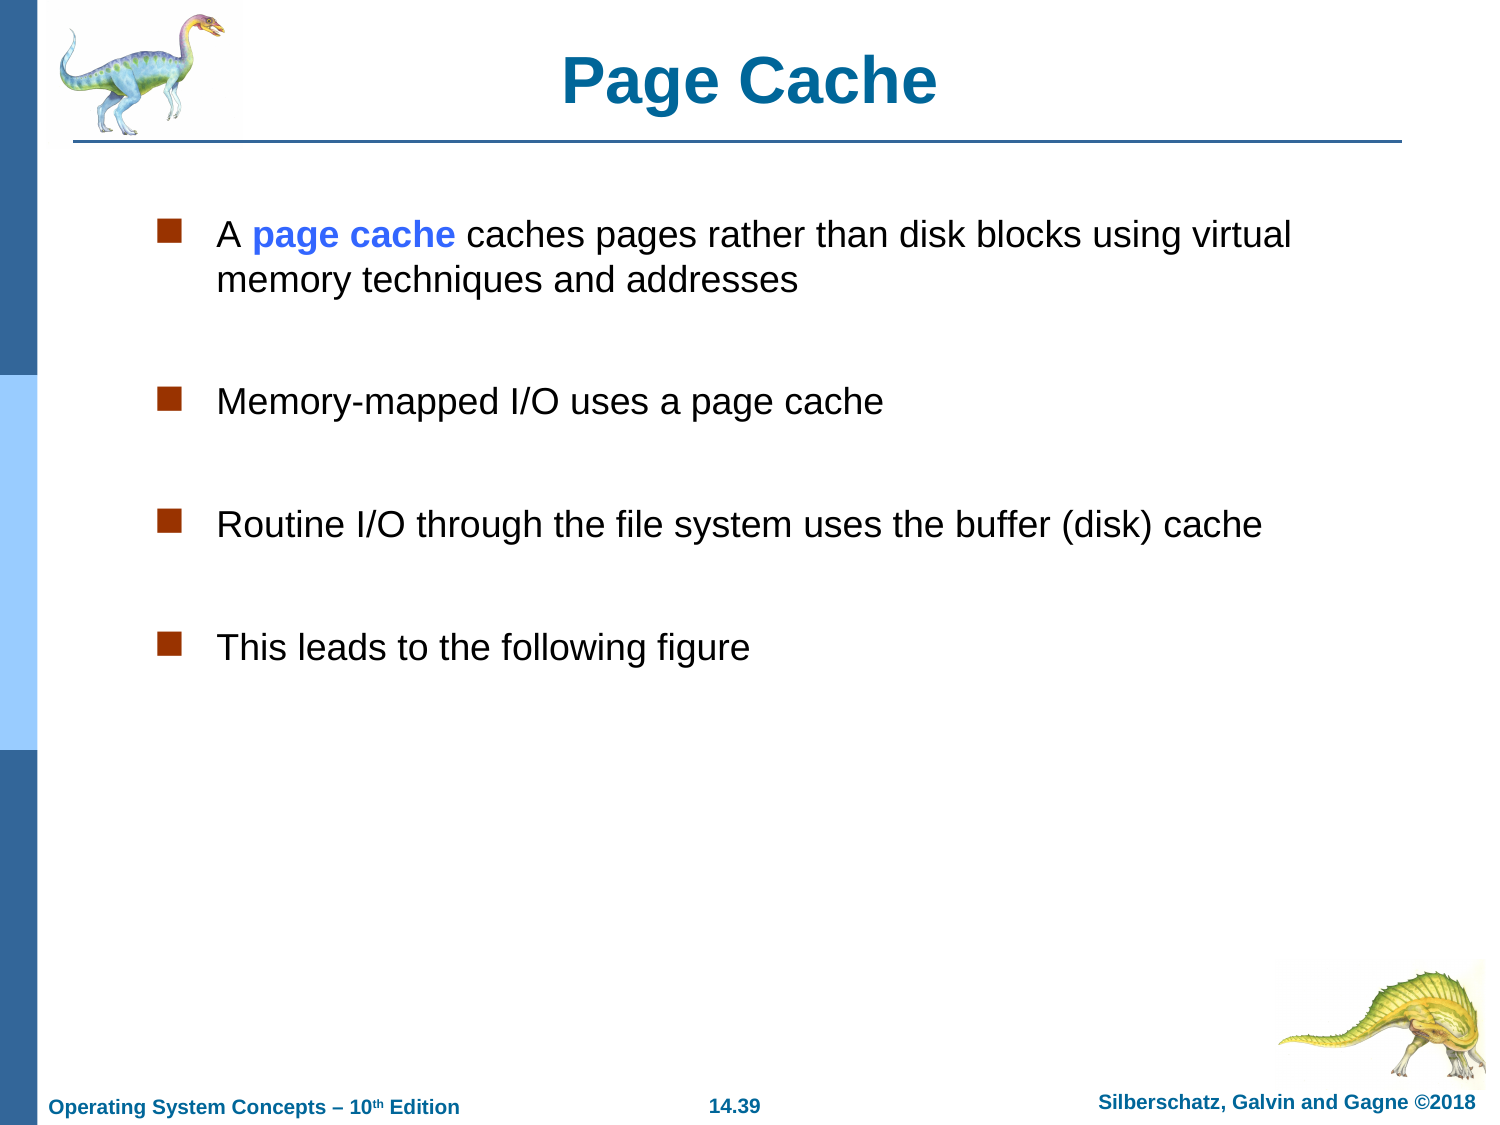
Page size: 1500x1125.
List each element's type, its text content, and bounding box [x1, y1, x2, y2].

picture [1415, 1094, 1423, 1099]
list A page cache caches pages rather than disk blocks using virtual memory techniques and addresses Memory-mapped I/O uses a page cache Routine I/O through the file system uses the buffer (disk) cache This leads to the following figure [145, 202, 1405, 946]
picture [46, 0, 243, 149]
title Page Cache [75, 29, 1426, 125]
picture [1275, 959, 1486, 1090]
